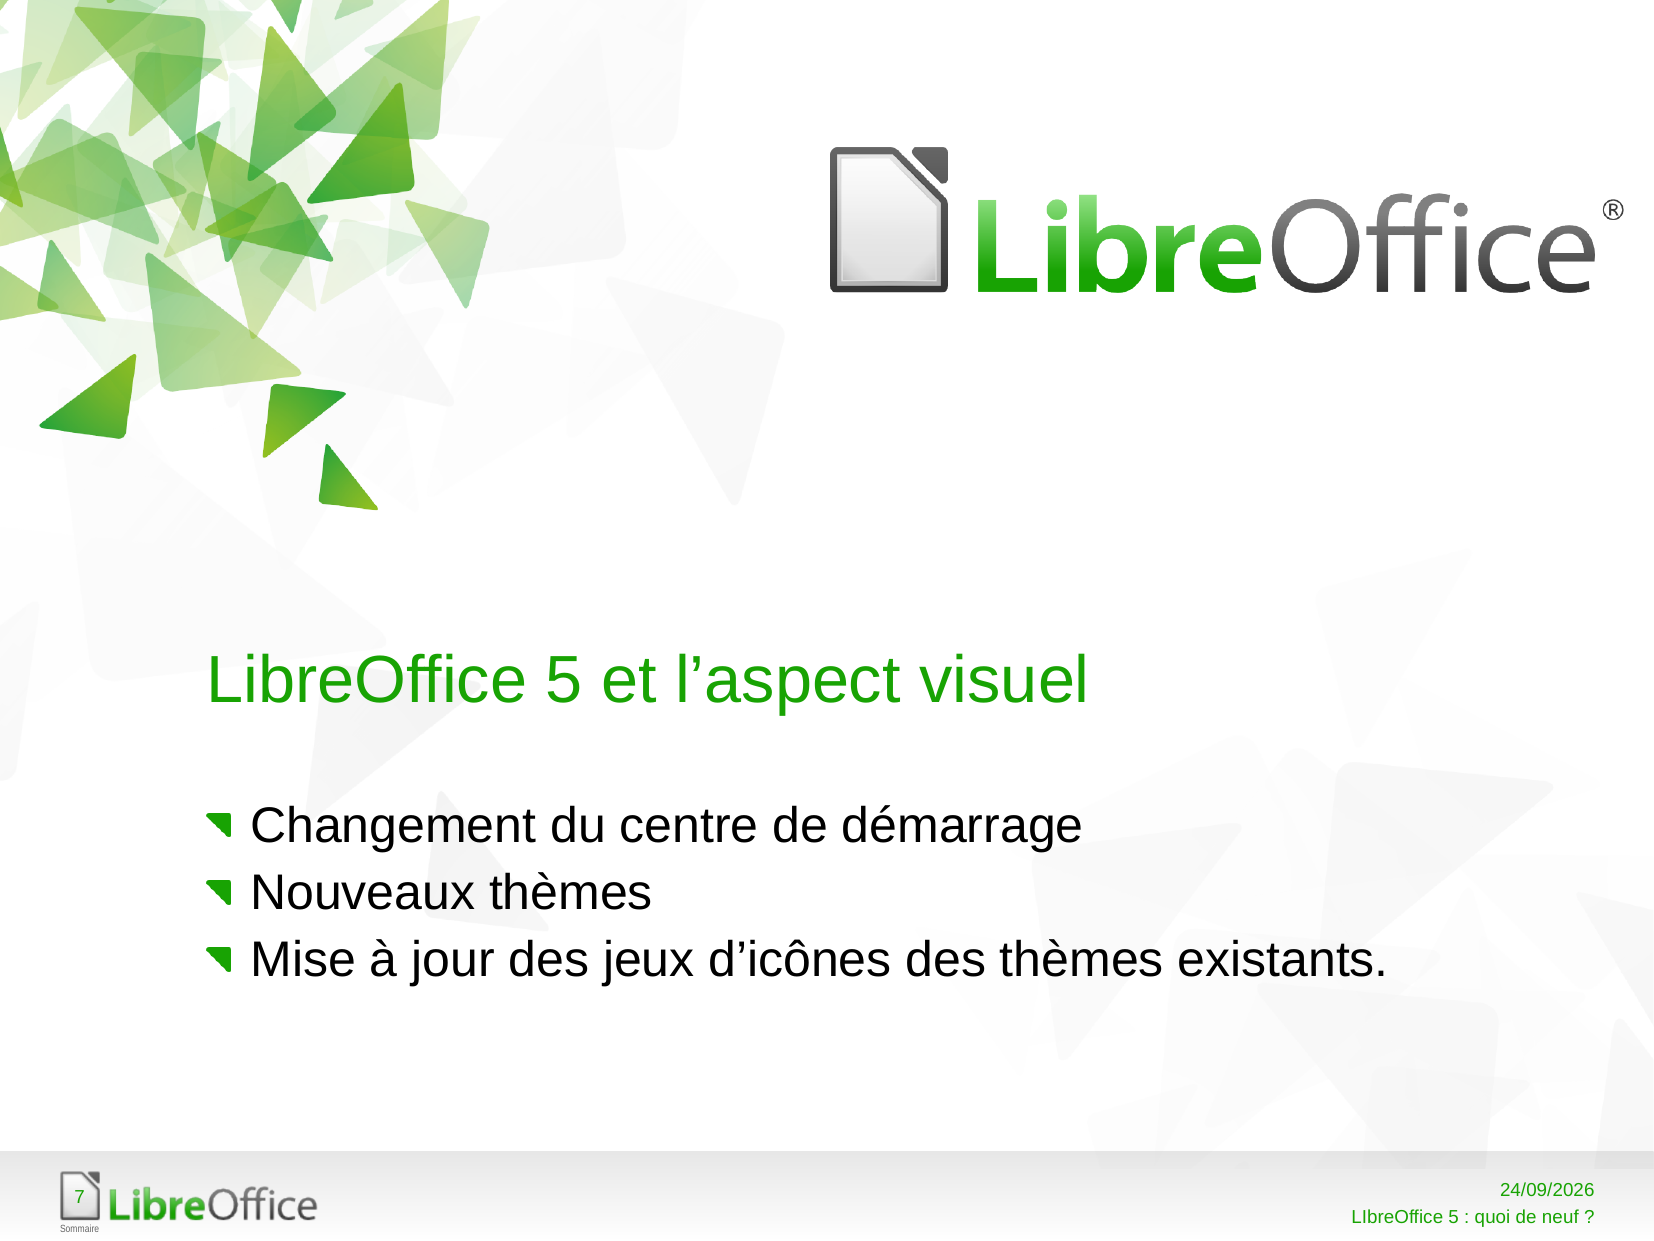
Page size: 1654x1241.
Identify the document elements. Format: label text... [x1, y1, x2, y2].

picture [915, 548, 1654, 1169]
picture [0, 0, 1654, 948]
list Changement du centre de démarrage Nouveaux thèmes Mise à jour des jeux d’icônes des thèmes existants. [206, 797, 1477, 1206]
title LibreOffice 5 et l’aspect visuel [206, 590, 1477, 768]
picture [41, 1152, 337, 1240]
